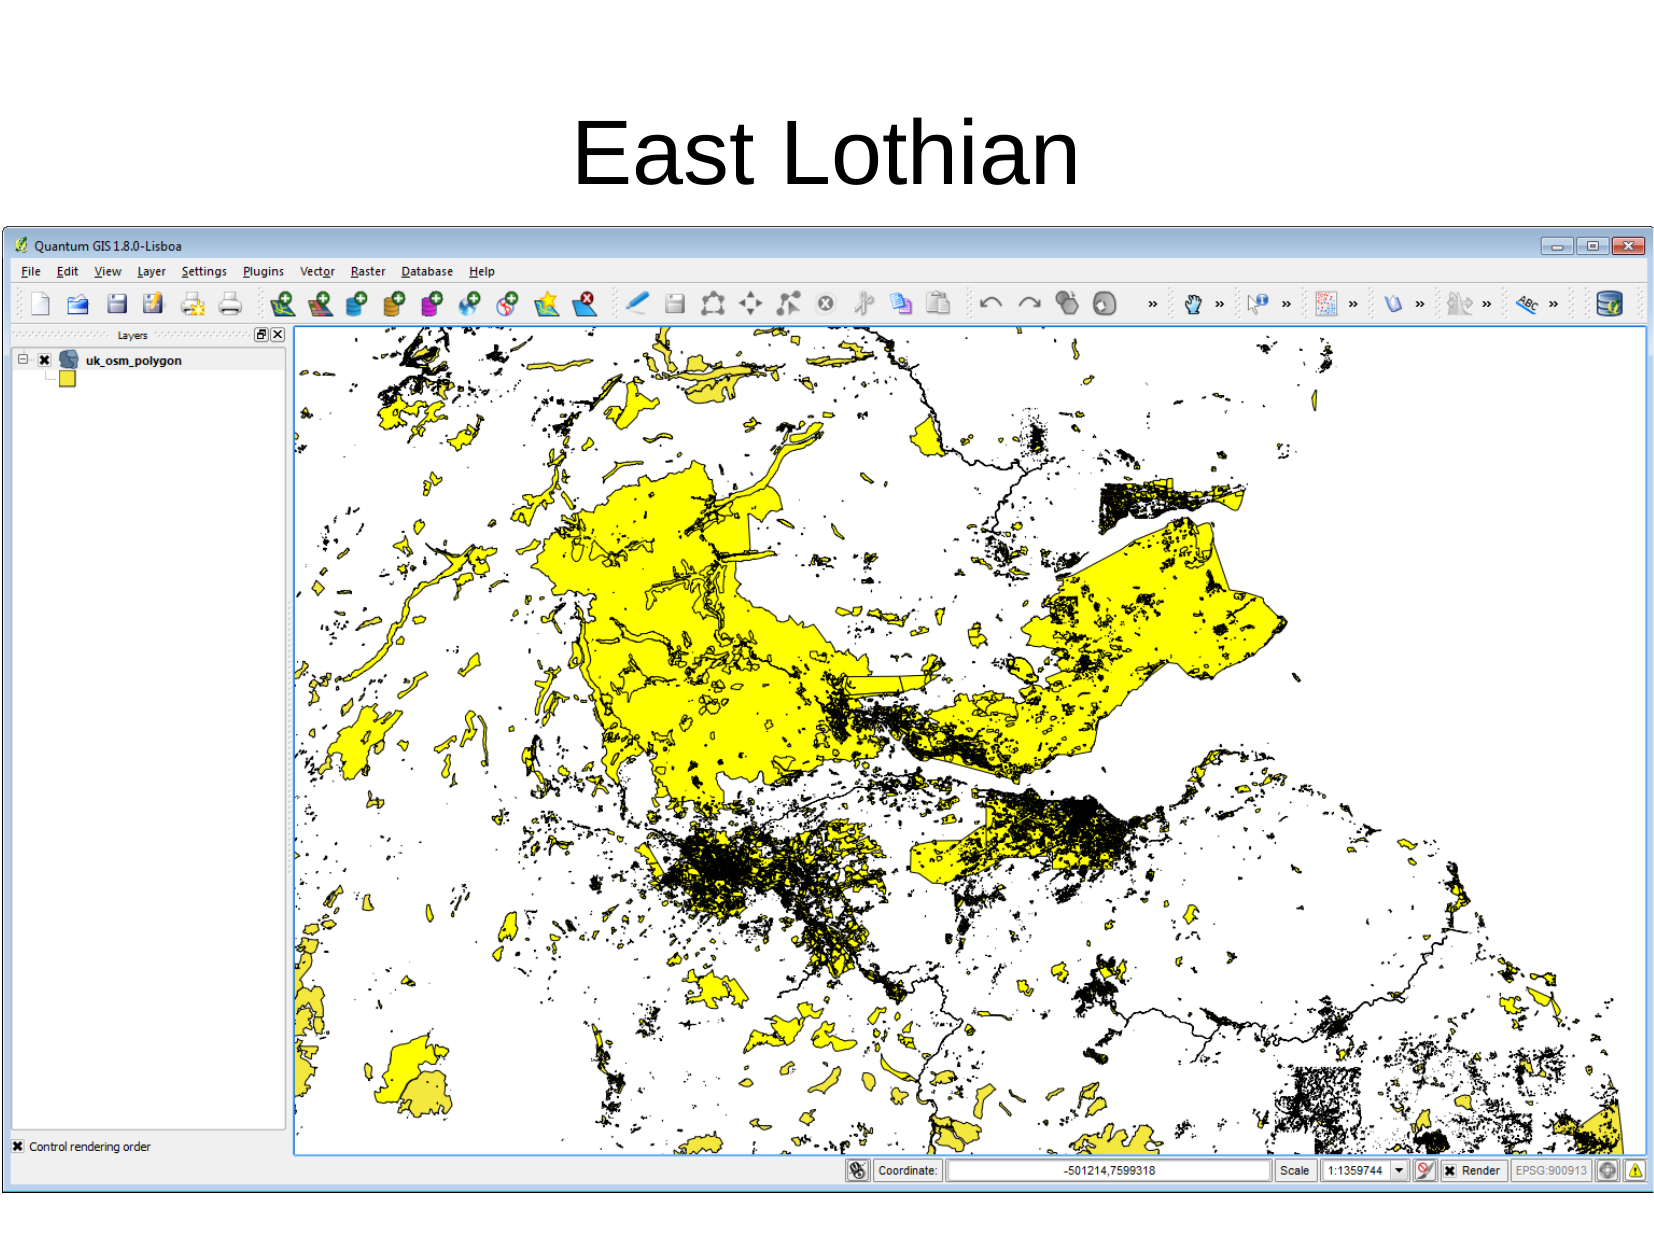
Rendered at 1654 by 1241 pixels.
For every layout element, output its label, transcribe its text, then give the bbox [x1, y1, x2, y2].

title East Lothian [82, 49, 1571, 226]
picture [2, 226, 1654, 1193]
